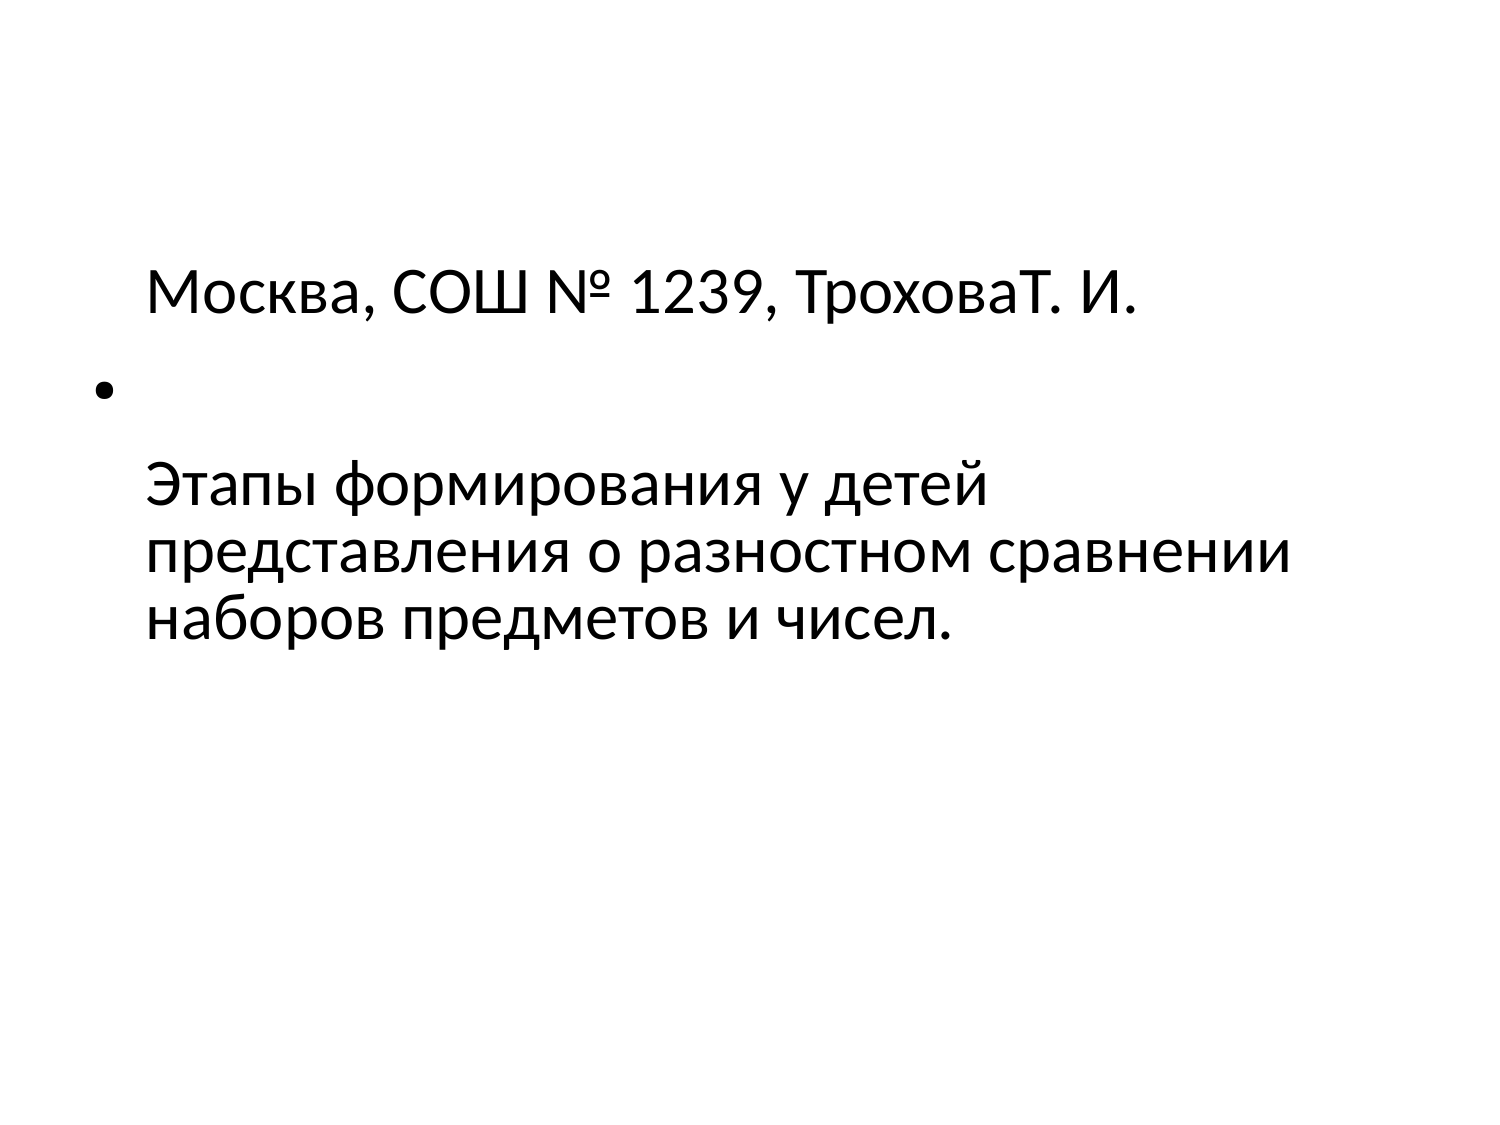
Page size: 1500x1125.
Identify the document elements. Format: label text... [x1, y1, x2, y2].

list Москва, СОШ № 1239, ТроховаТ. И. Этапы формирования у детей представления о разностном сравнении наборов предметов и чисел. [75, 263, 1425, 1006]
